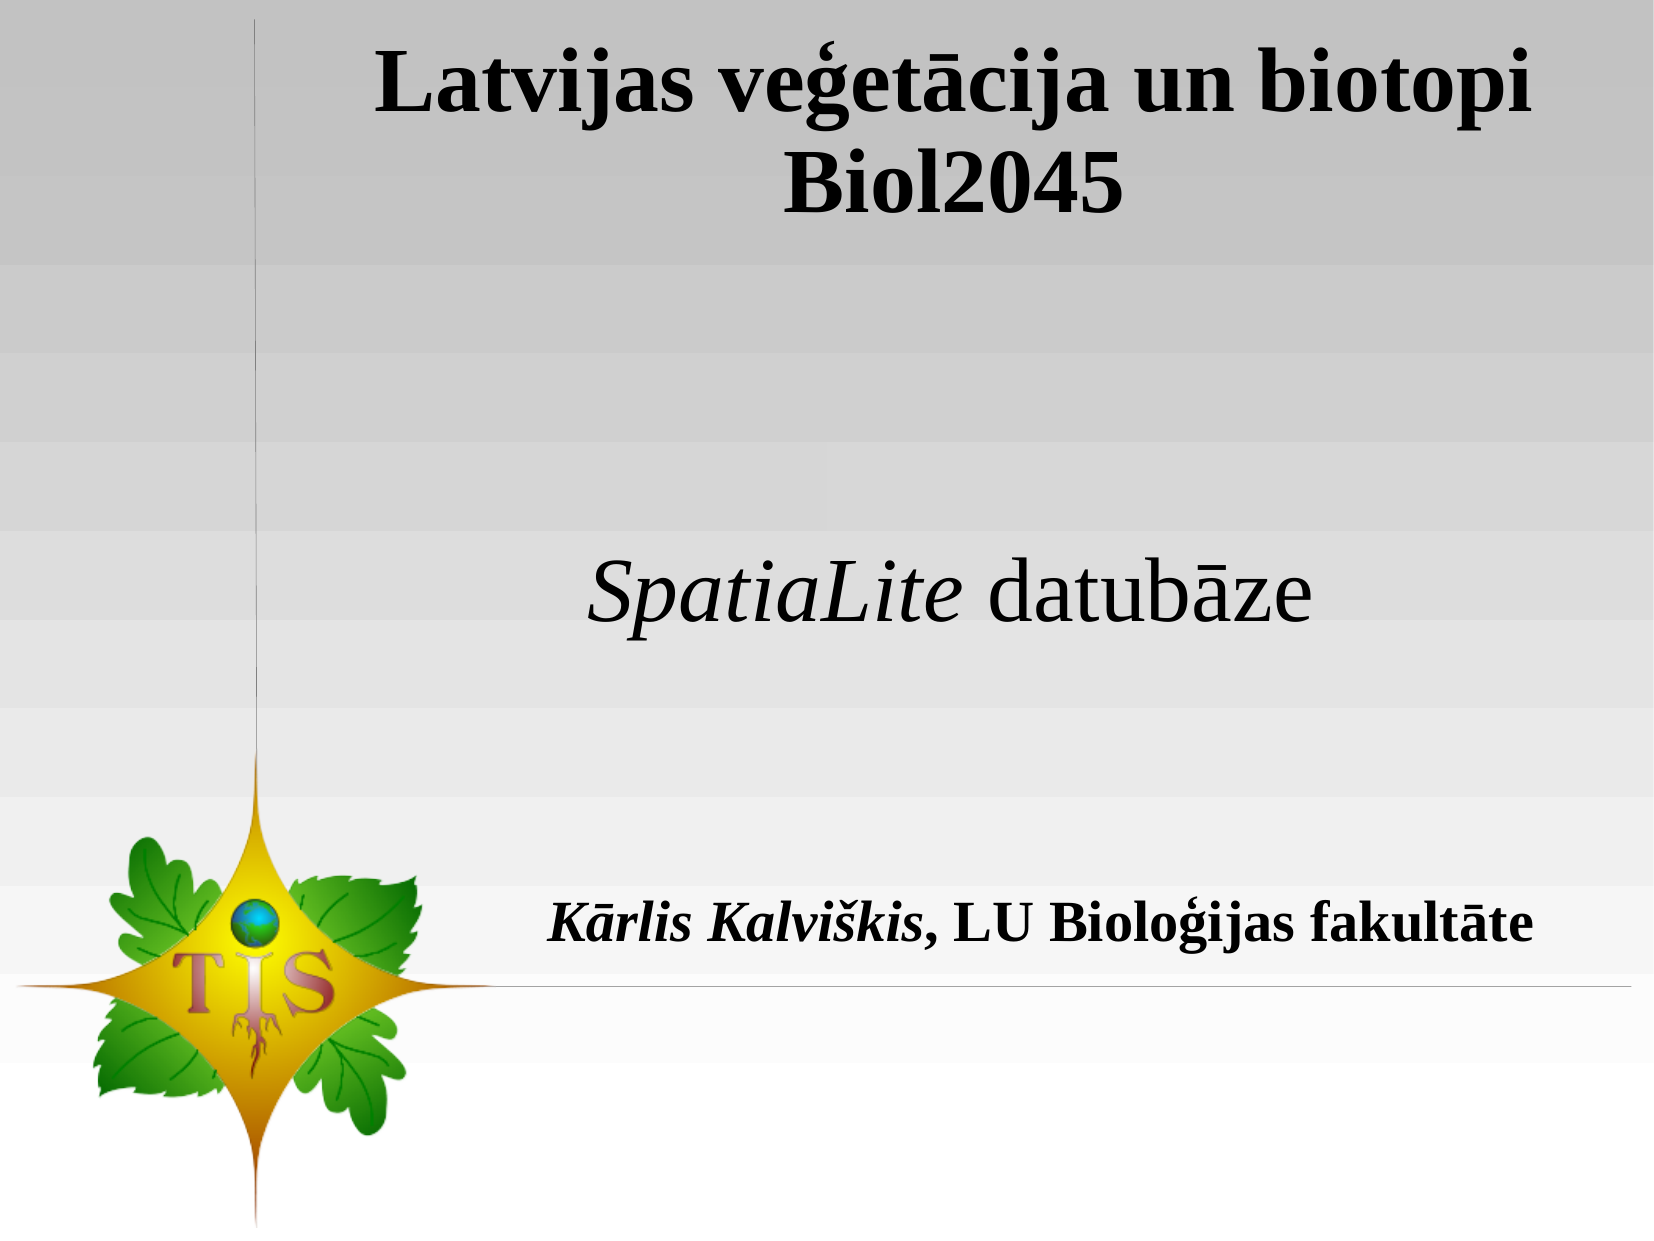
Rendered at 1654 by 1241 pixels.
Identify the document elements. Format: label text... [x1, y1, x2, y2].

title SpatiaLite datubāze [295, 324, 1607, 857]
picture [0, 0, 1654, 1241]
